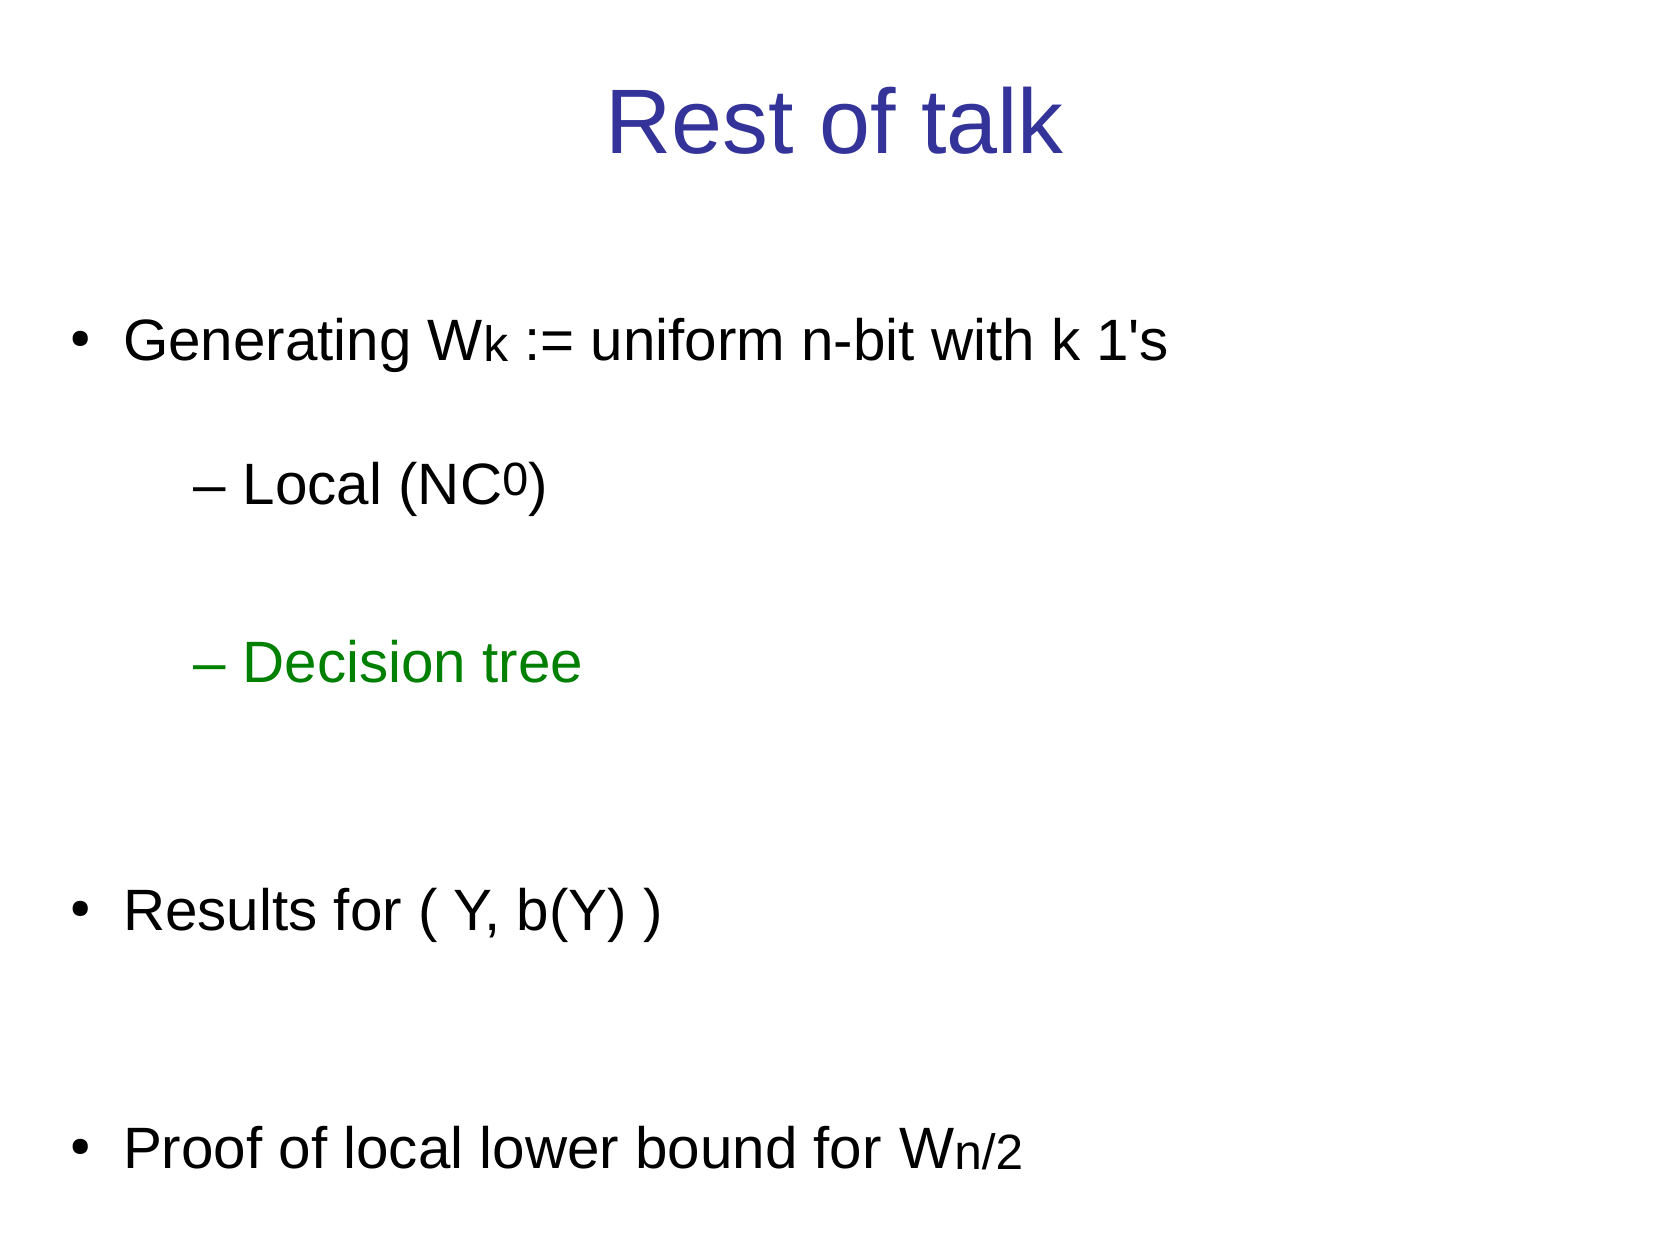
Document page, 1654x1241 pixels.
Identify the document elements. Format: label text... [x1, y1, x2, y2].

title Rest of talk [131, 18, 1538, 226]
list Generating Wk := uniform n-bit with k 1's – Local (NC0) – Decision tree Results for ( Y, b(Y) ) Proof of local lower bound for Wn/2 [37, 300, 1613, 1241]
